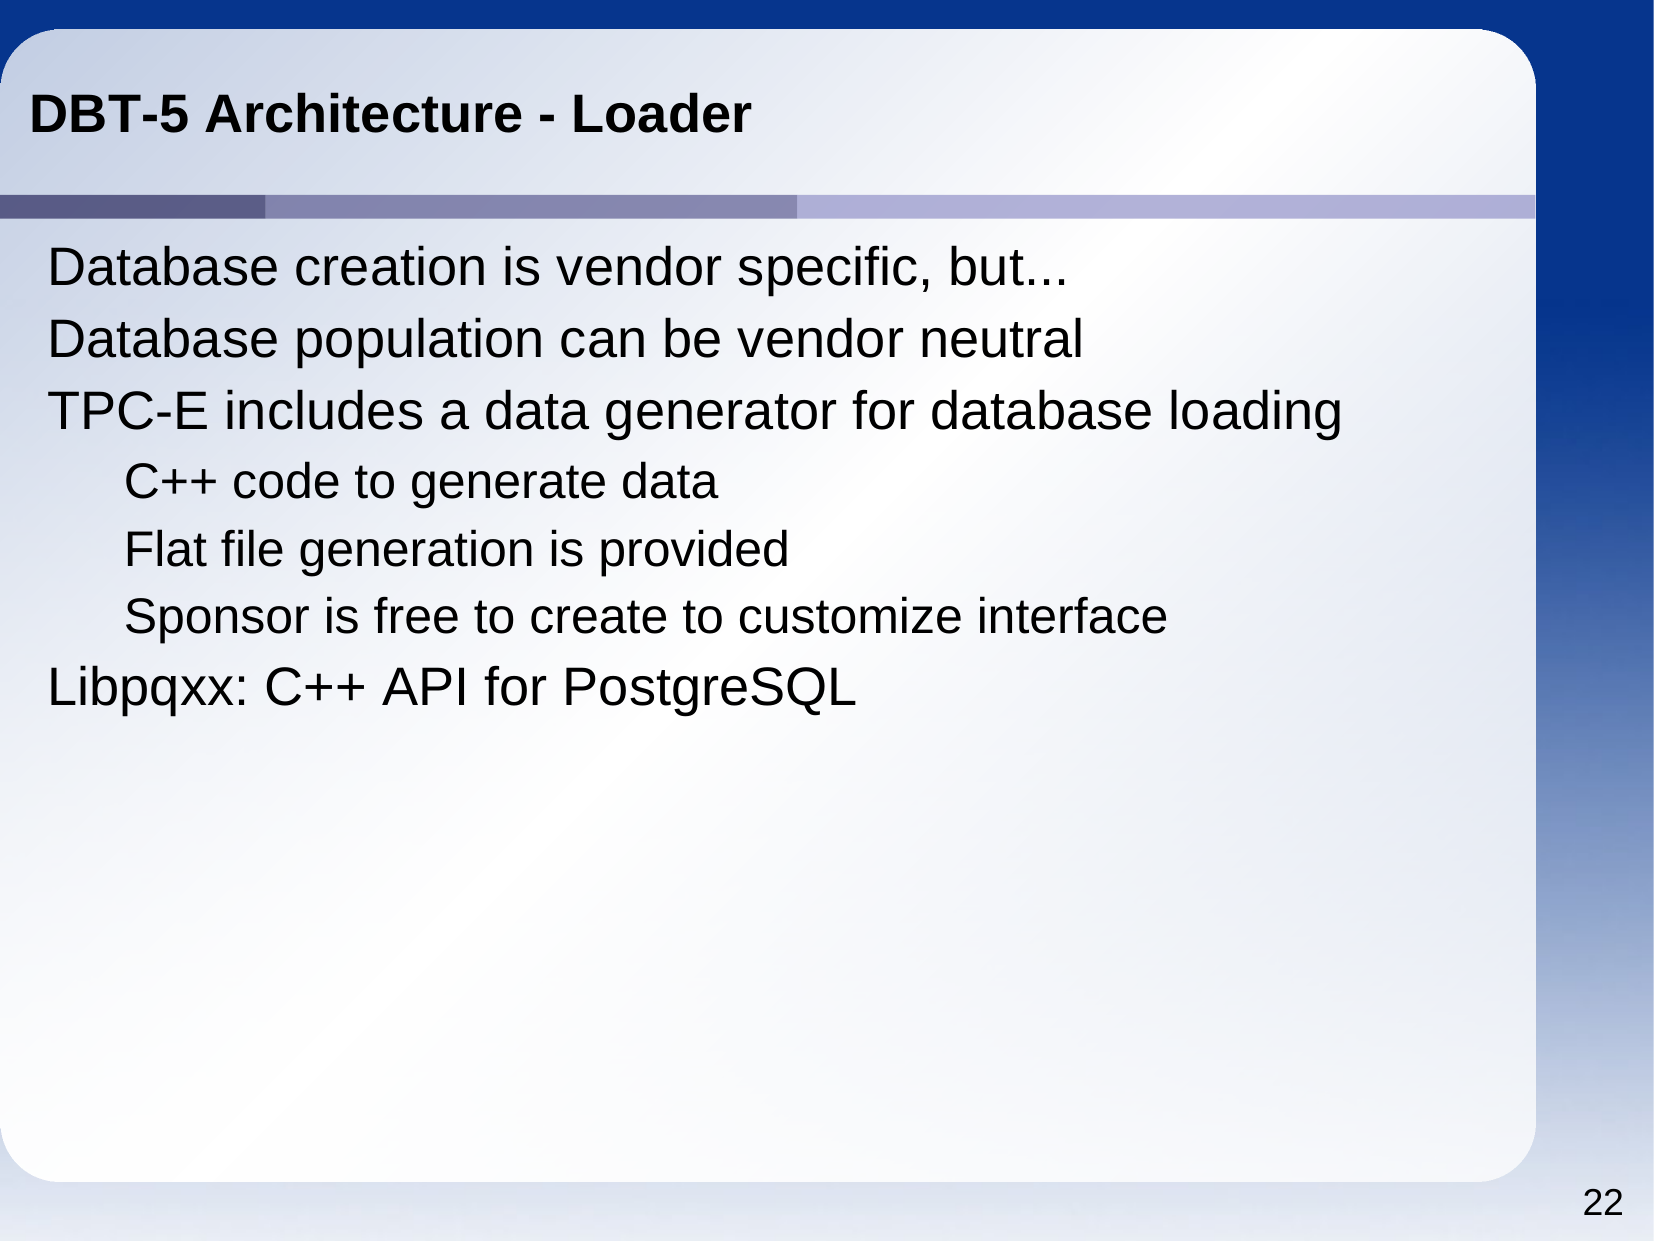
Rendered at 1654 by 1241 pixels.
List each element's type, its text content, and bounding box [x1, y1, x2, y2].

title DBT-5 Architecture - Loader [29, 49, 1506, 178]
picture [0, 0, 1654, 1241]
list Database creation is vendor specific, but... Database population can be vendor neutral TPC-E includes a data generator for database loading C++ code to generate data Flat file generation is provided Sponsor is free to create to customize interface Libpqxx: C++ API for PostgreSQL [29, 236, 1506, 1152]
